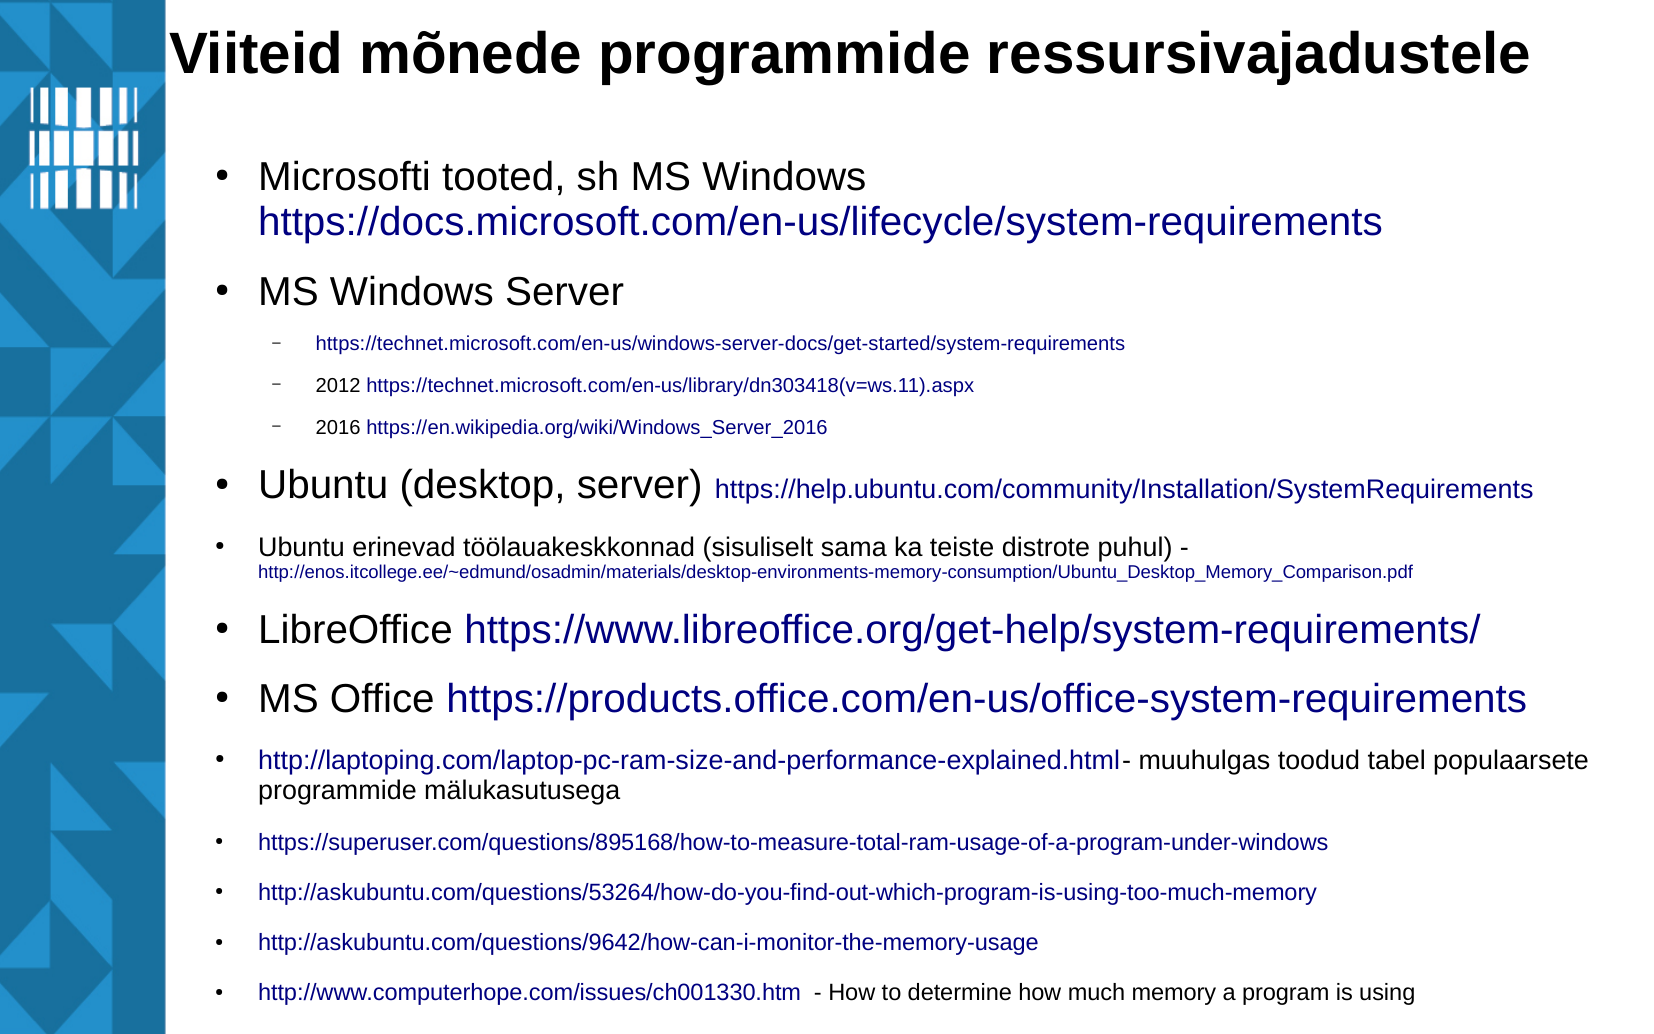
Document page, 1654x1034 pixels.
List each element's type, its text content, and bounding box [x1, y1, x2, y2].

list Microsofti tooted, sh MS Windows https://docs.microsoft.com/en-us/lifecycle/system-requirements MS Windows Server https://technet.microsoft.com/en-us/windows-server-docs/get-started/system-requirements 2012 https://technet.microsoft.com/en-us/library/dn303418(v=ws.11).aspx 2016 https://en.wikipedia.org/wiki/Windows_Server_2016 Ubuntu (desktop, server) https://help.ubuntu.com/community/Installation/SystemRequirements Ubuntu erinevad töölauakeskkonnad (sisuliselt sama ka teiste distrote puhul) - http://enos.itcollege.ee/~edmund/osadmin/materials/desktop-environments-memory-consumption/Ubuntu_Desktop_Memory_Comparison.pdf LibreOffice https://www.libreoffice.org/get-help/system-requirements/ MS Office https://products.office.com/en-us/office-system-requirements http://laptoping.com/laptop-pc-ram-size-and-performance-explained.html- muuhulgas toodud tabel populaarsete programmide mälukasutusega https://superuser.com/questions/895168/how-to-measure-total-ram-usage-of-a-program-under-windows http://askubuntu.com/questions/53264/how-do-you-find-out-which-program-is-using-too-much-memory http://askubuntu.com/questions/9642/how-can-i-monitor-the-memory-usage http://www.computerhope.com/issues/ch001330.htm - How to determine how much memory a program is using [200, 153, 1630, 1016]
title Viiteid mõnede programmide ressursivajadustele [169, 11, 1571, 95]
